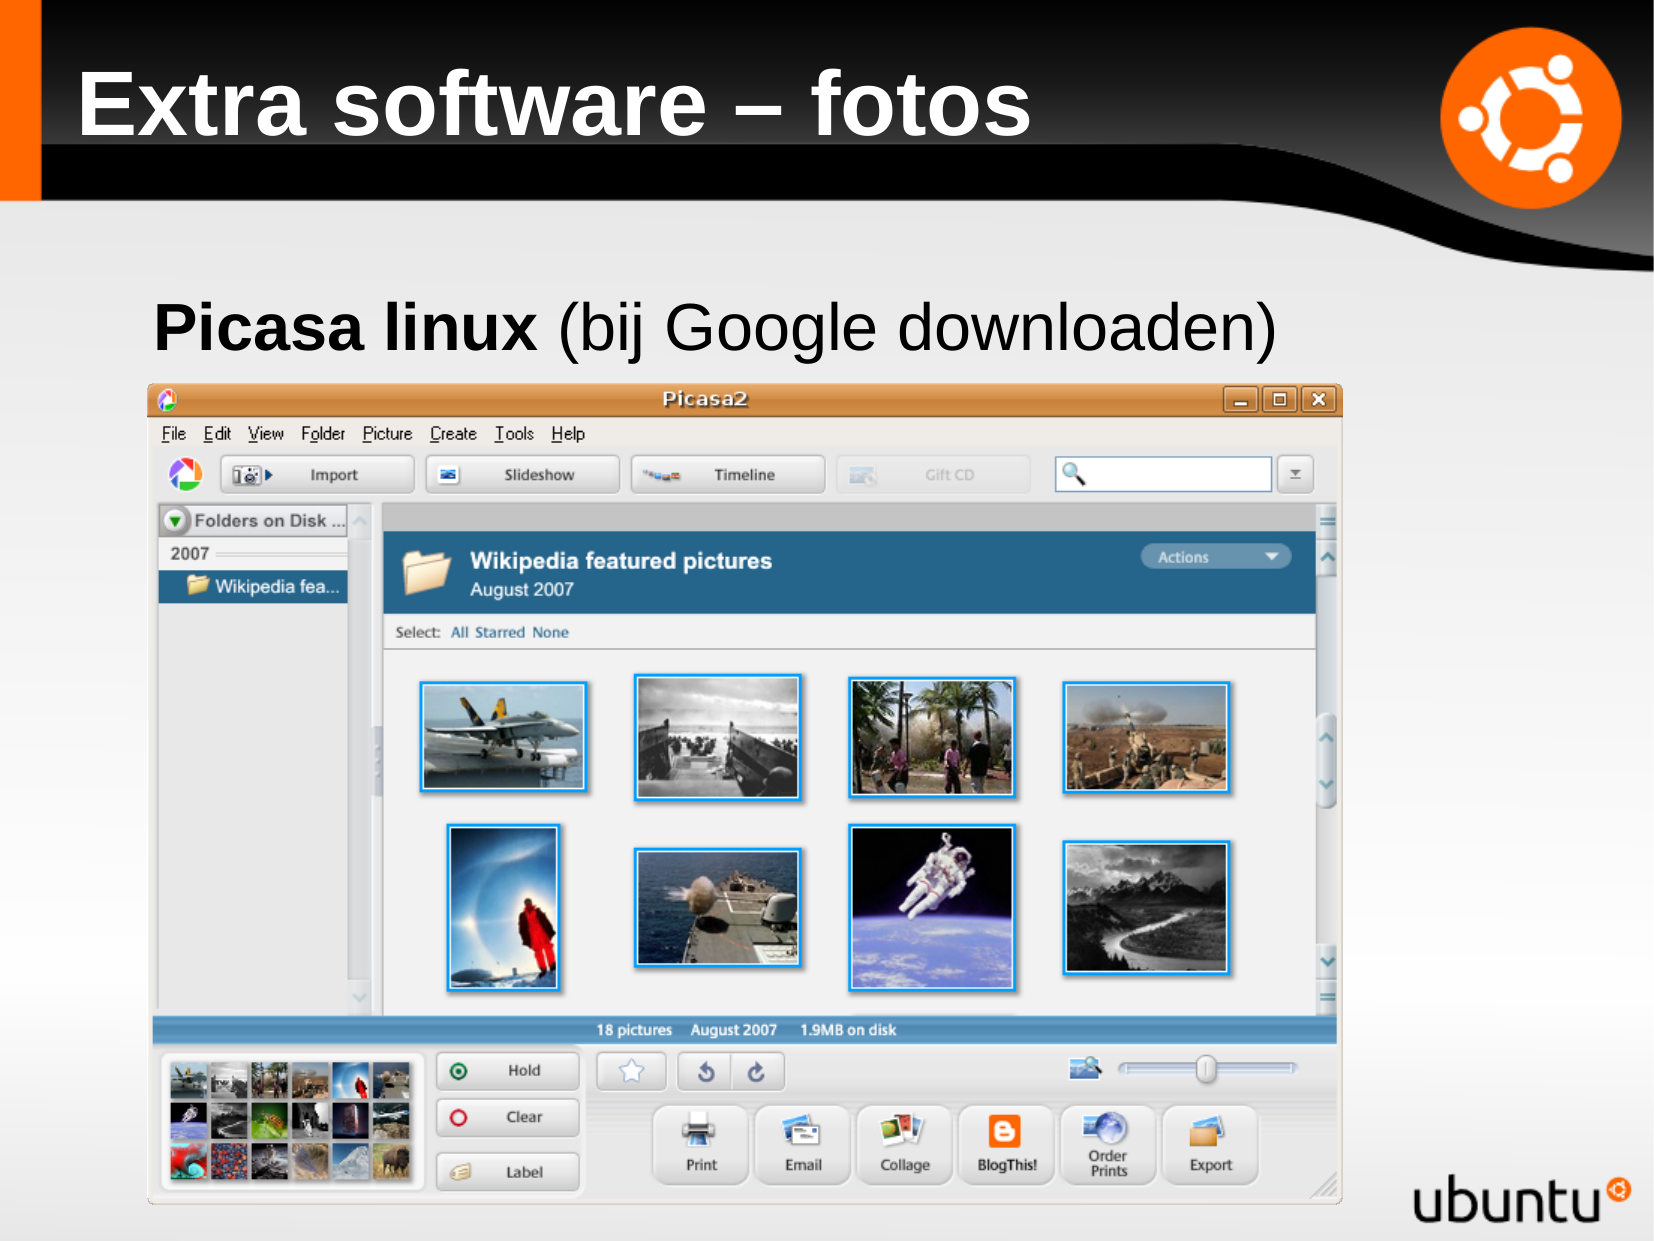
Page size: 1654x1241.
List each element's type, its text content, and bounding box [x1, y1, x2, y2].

picture [0, 0, 1654, 1241]
title Extra software – fotos [76, 7, 1565, 200]
list Picasa linux (bij Google downloaden) [82, 290, 1571, 1094]
